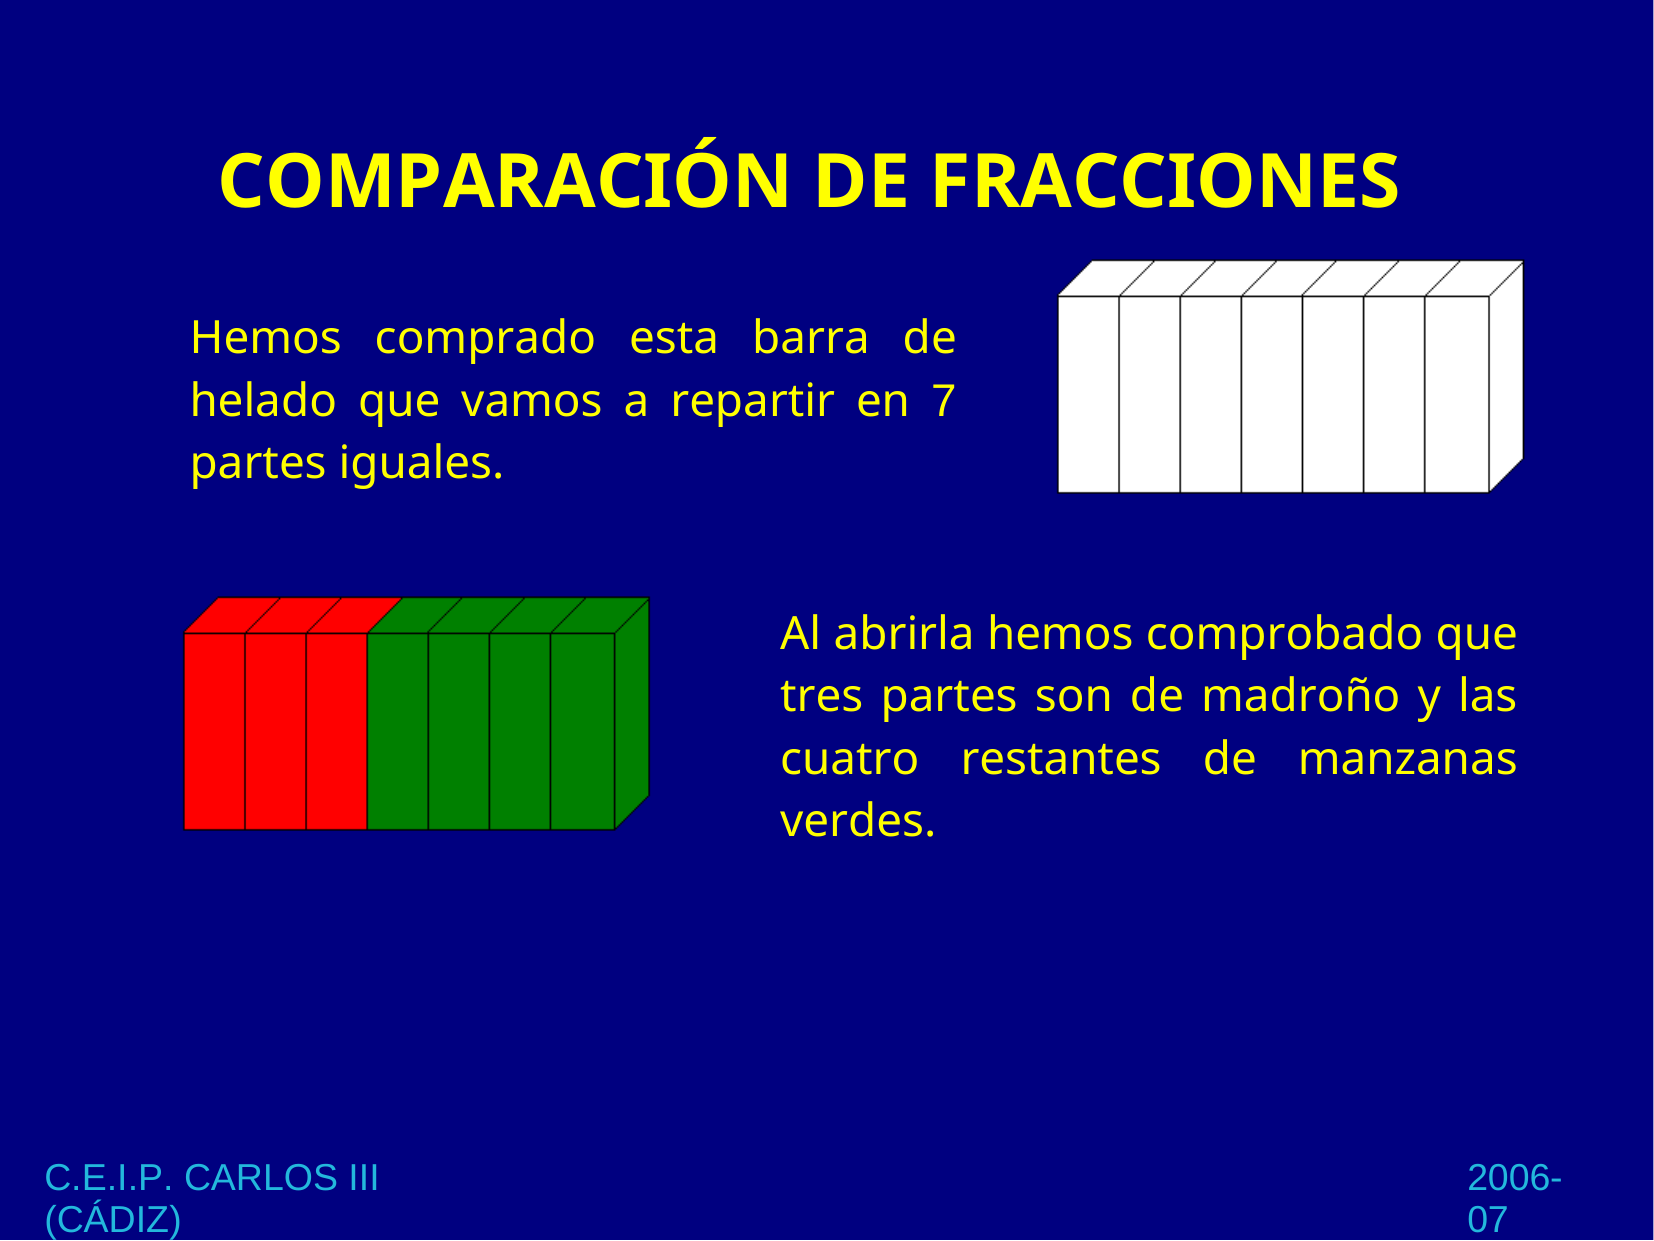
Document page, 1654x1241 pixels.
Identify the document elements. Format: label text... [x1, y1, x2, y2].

text_box 2006-07 [1452, 1148, 1595, 1211]
text_box Al abrirla hemos comprobado que tres partes son de madroño y las cuatro restantes de manzanas verdes. [765, 592, 1534, 900]
text_box Hemos comprado esta barra de helado que vamos a repartir en 7 partes iguales. [174, 297, 973, 532]
text_box C.E.I.P. CARLOS III (CÁDIZ) [29, 1148, 464, 1211]
picture [1048, 255, 1534, 505]
text_box COMPARACIÓN DE FRACCIONES [115, 120, 1504, 252]
picture [174, 592, 658, 842]
